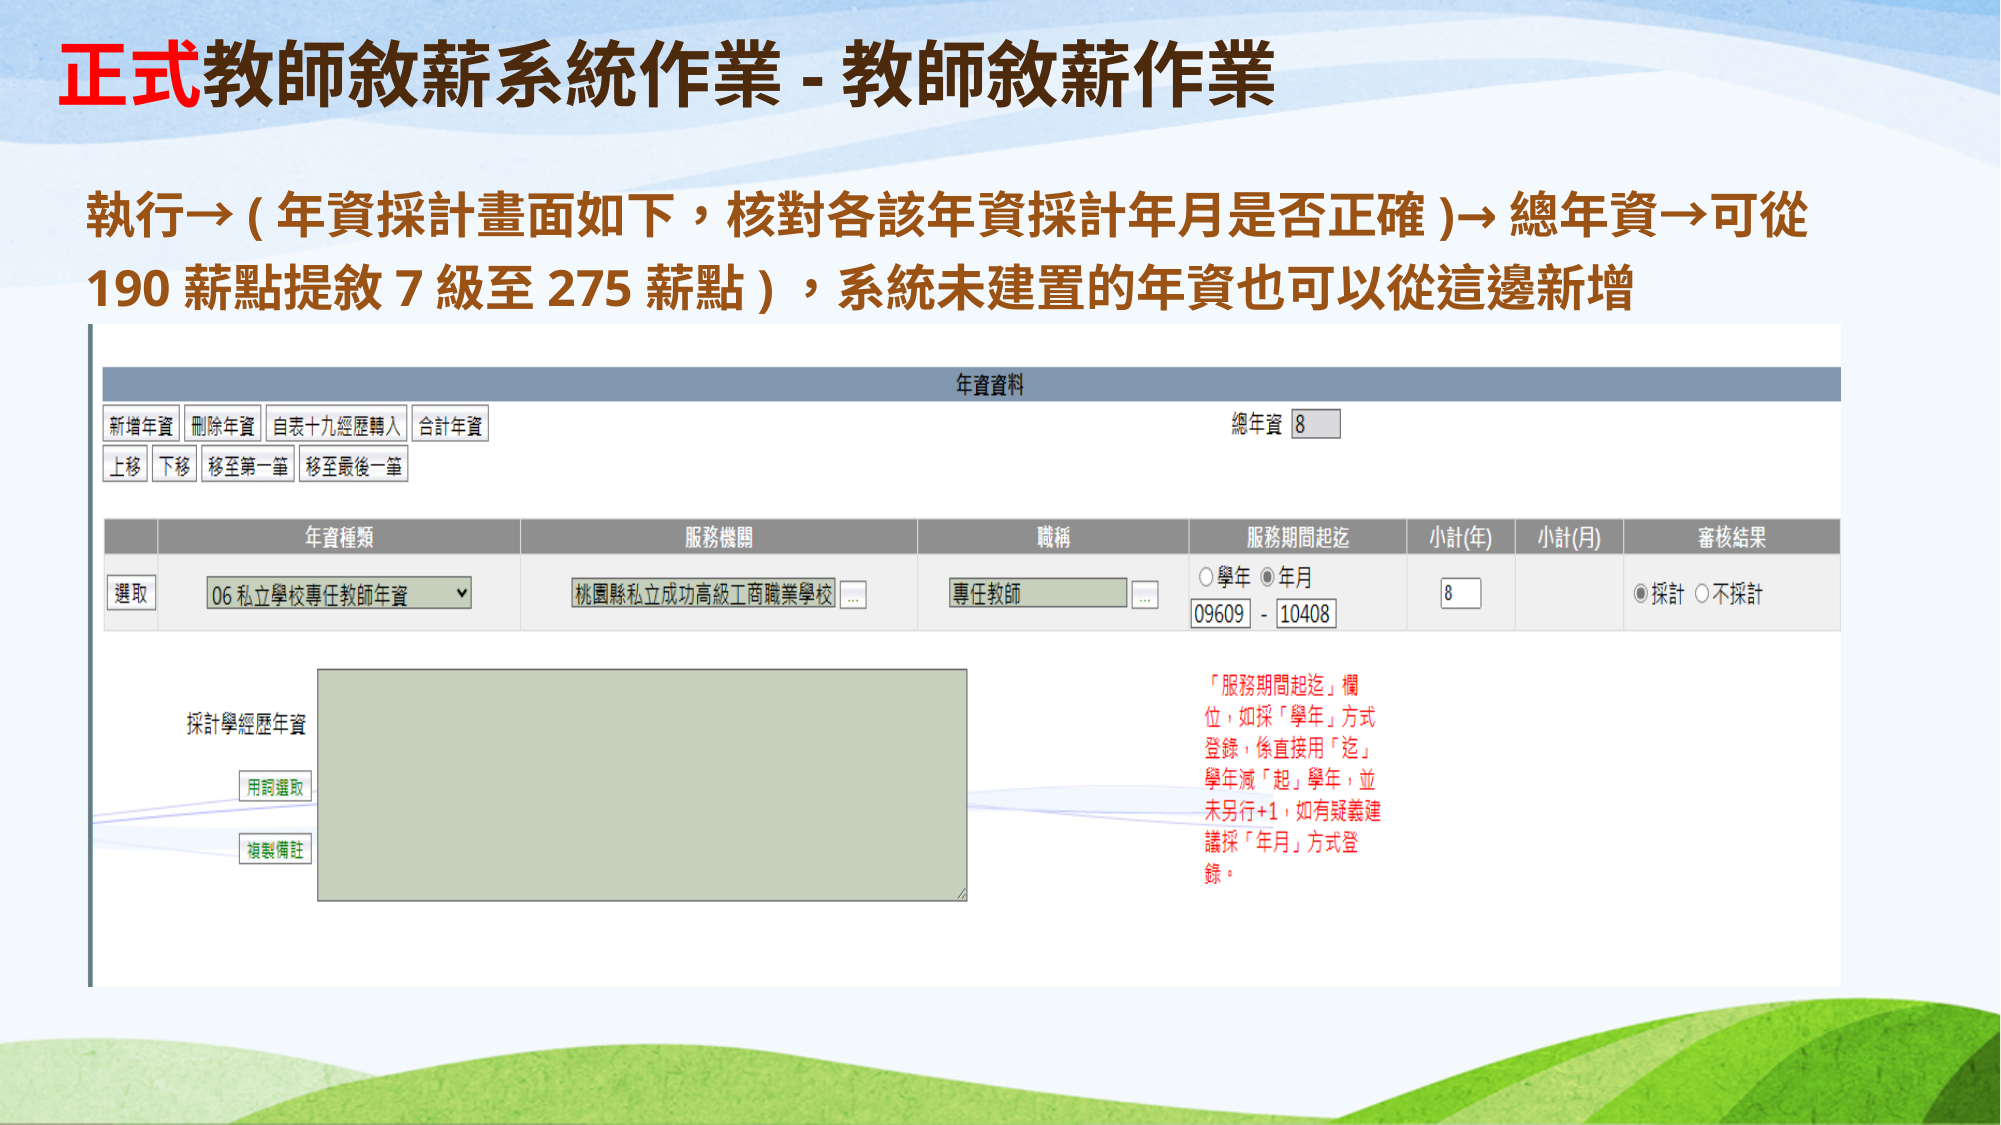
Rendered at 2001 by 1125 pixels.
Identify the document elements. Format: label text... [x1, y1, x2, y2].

title 正式教師敘薪系統作業-教師敘薪作業 [41, 31, 1385, 125]
picture [0, 0, 2001, 1125]
text_box 執行→(年資採計畫面如下，核對各該年資採計年月是否正確)→總年資→可從190薪點提敘7級至275薪點)，系統未建置的年資也可以從這邊新增 [70, 208, 1919, 325]
